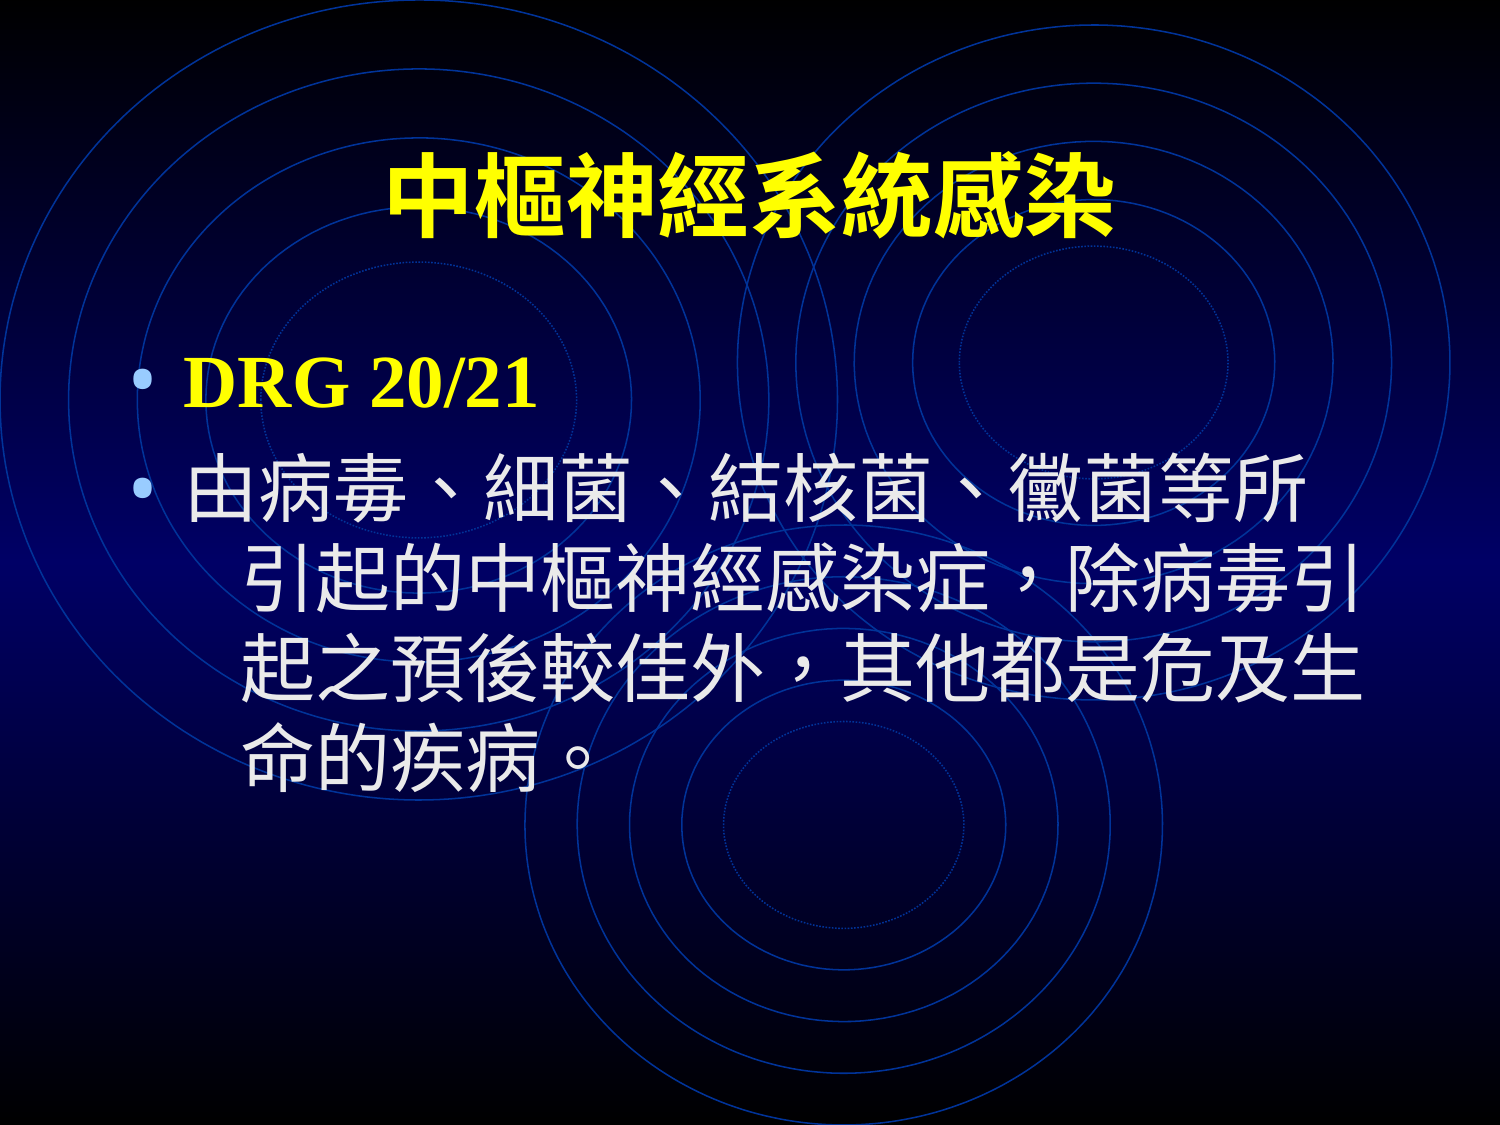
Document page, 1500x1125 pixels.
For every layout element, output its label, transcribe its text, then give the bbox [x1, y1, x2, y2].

title 中樞神經系統感染 [112, 99, 1388, 288]
list DRG 20/21 由病毒、細菌、結核菌、黴菌等所引起的中樞神經感染症，除病毒引起之預後較佳外，其他都是危及生命的疾病。 [112, 324, 1388, 1000]
